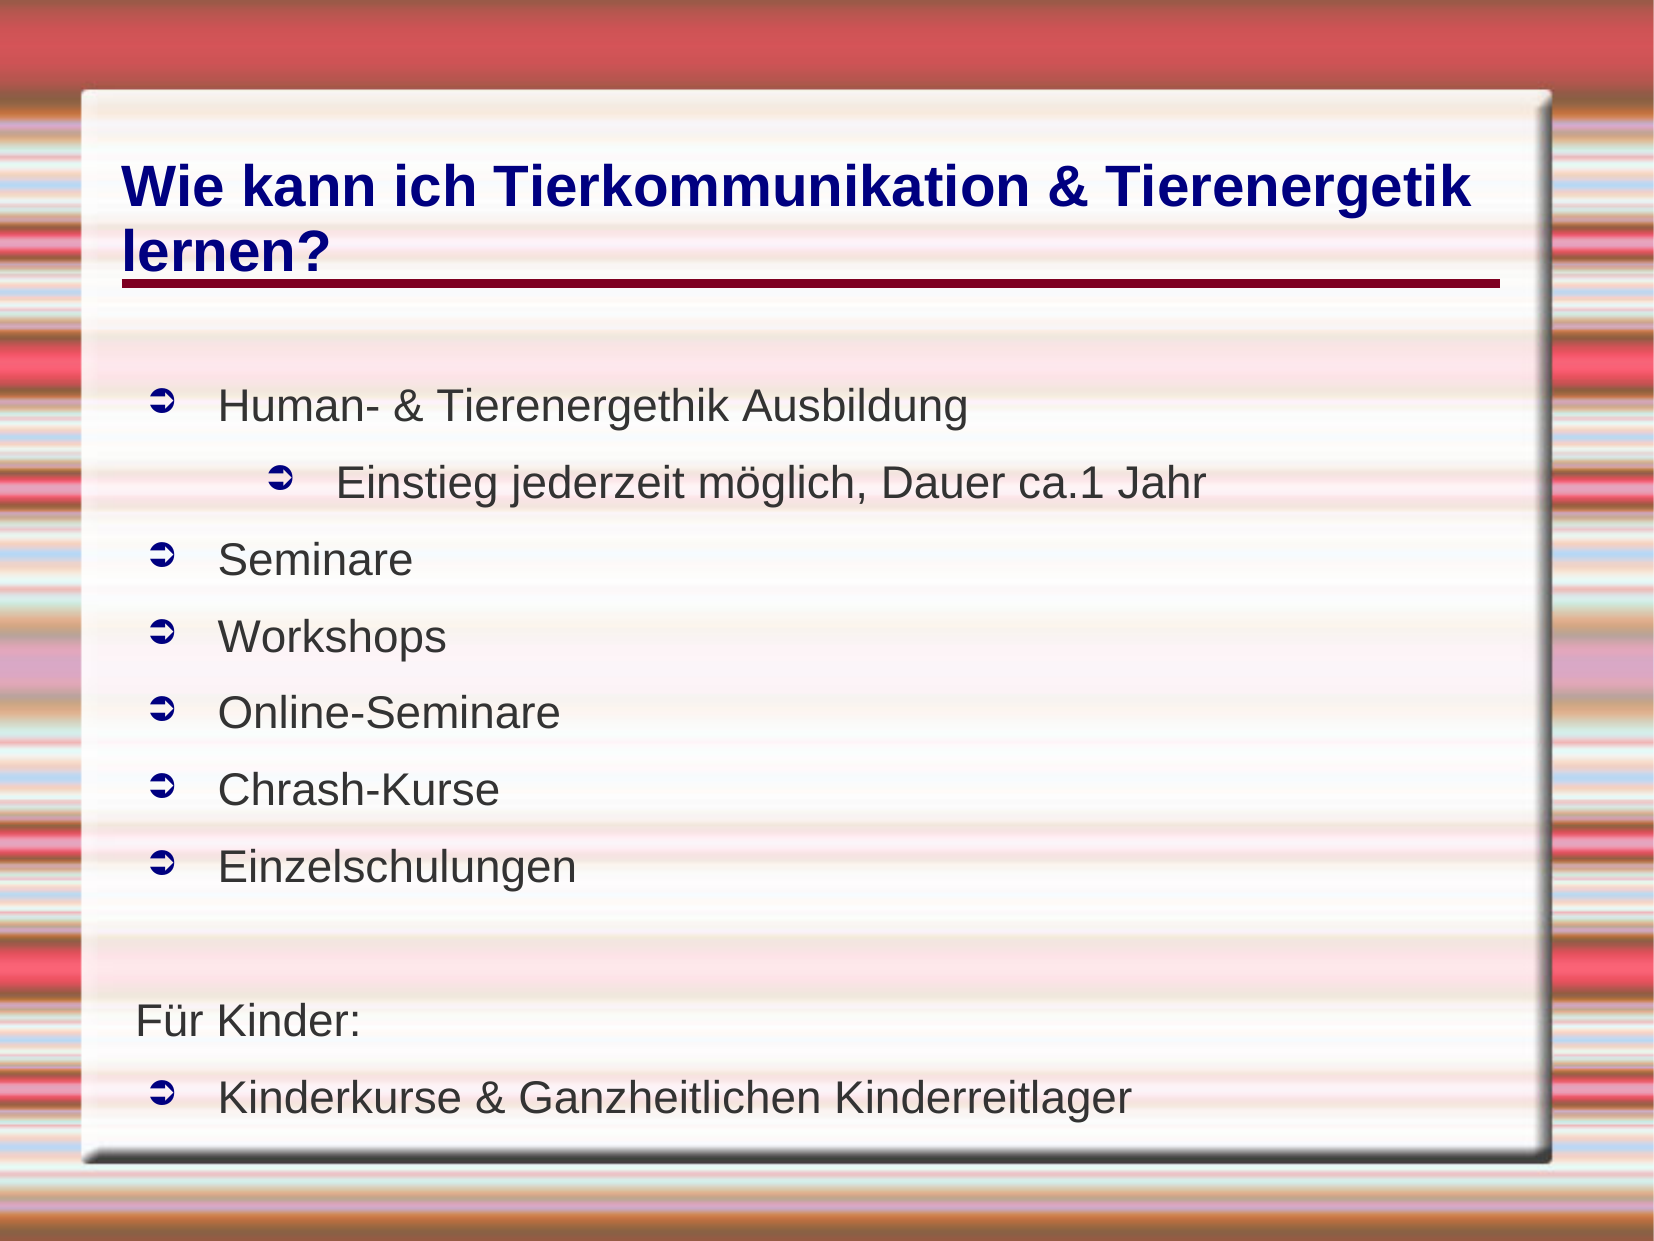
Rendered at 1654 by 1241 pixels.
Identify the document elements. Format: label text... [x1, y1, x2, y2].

title Wie kann ich Tierkommunikation & Tierenergetik lernen? [121, 114, 1534, 322]
list Human- & Tierenergethik Ausbildung Einstieg jederzeit möglich, Dauer ca.1 Jahr Seminare Workshops Online-Seminare Chrash-Kurse Einzelschulungen Für Kinder: Kinderkurse & Ganzheitlichen Kinderreitlager [134, 354, 1453, 1171]
picture [0, 0, 1654, 1241]
